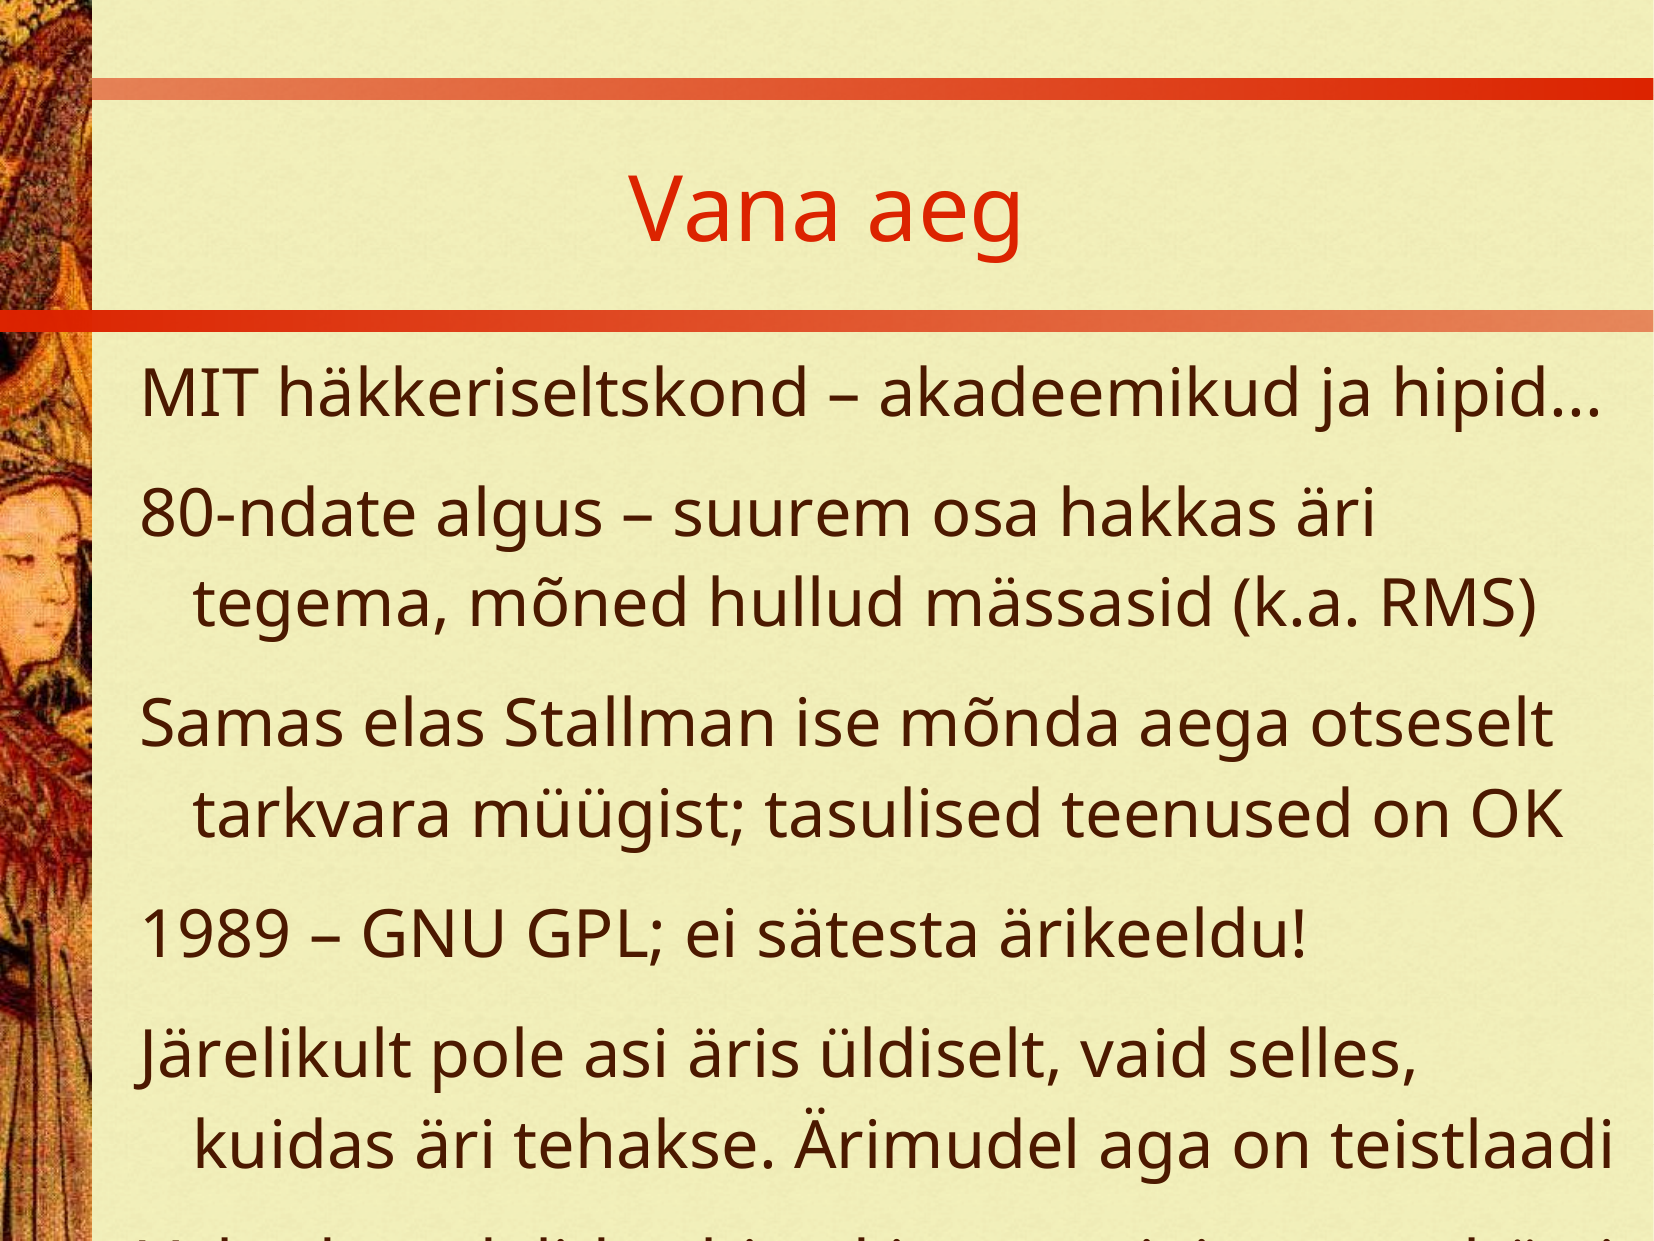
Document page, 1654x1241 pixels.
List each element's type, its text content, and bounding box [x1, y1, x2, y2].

picture [0, 0, 1654, 310]
title Vana aeg [121, 102, 1534, 311]
list MIT häkkeriseltskond – akadeemikud ja hipid... 80-ndate algus – suurem osa hakkas äri tegema, mõned hullud mässasid (k.a. RMS) Samas elas Stallman ise mõnda aega otseselt tarkvara müügist; tasulised teenused on OK 1989 – GNU GPL; ei sätesta ärikeeldu! Järelikult pole asi äris üldiselt, vaid selles, kuidas äri tehakse. Ärimudel aga on teistlaadi Vabad mudelid sobivad internetiajastusse hästi [121, 344, 1625, 1112]
picture [0, 332, 1654, 1241]
